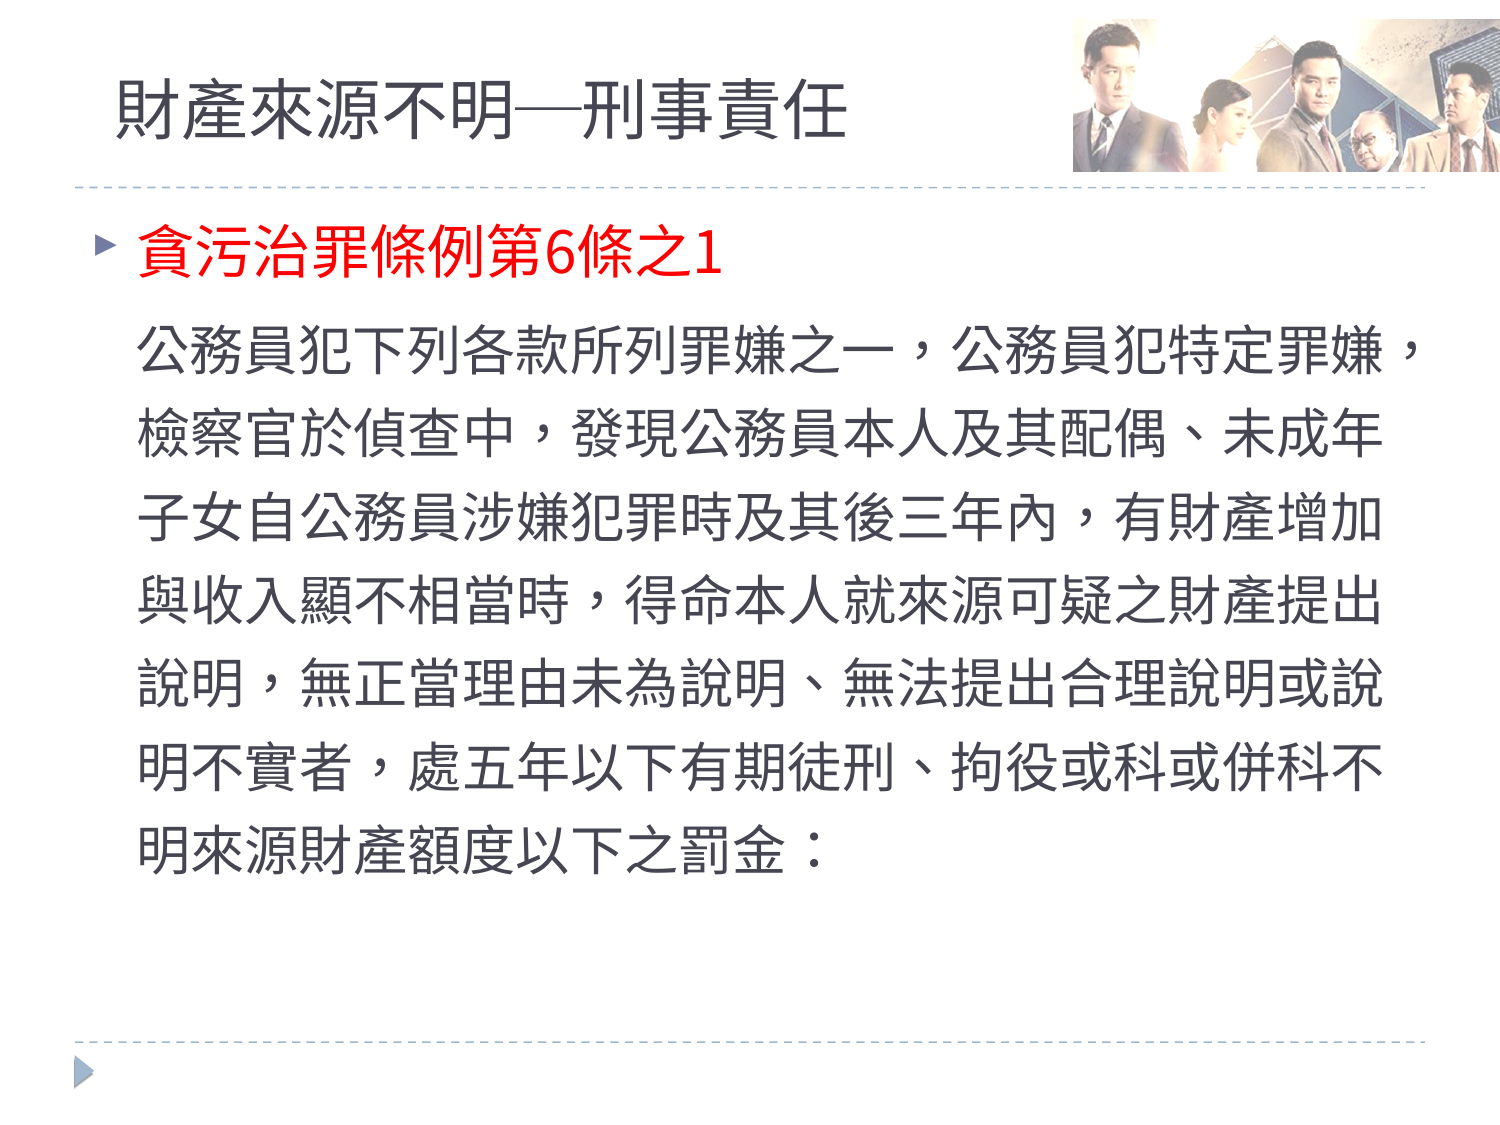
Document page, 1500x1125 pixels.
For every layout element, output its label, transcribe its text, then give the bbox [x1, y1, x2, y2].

picture [1073, 19, 1500, 172]
list 貪污治罪條例第6條之1 公務員犯下列各款所列罪嫌之一，公務員犯特定罪嫌，檢察官於偵查中，發現公務員本人及其配偶、未成年子女自公務員涉嫌犯罪時及其後三年內，有財產增加與收入顯不相當時，得命本人就來源可疑之財產提出說明，無正當理由未為說明、無法提出合理說明或說明不實者，處五年以下有期徒刑、拘役或科或併科不明來源財產額度以下之罰金： [76, 208, 1400, 1044]
title 財產來源不明─刑事責任 [99, 35, 1073, 156]
